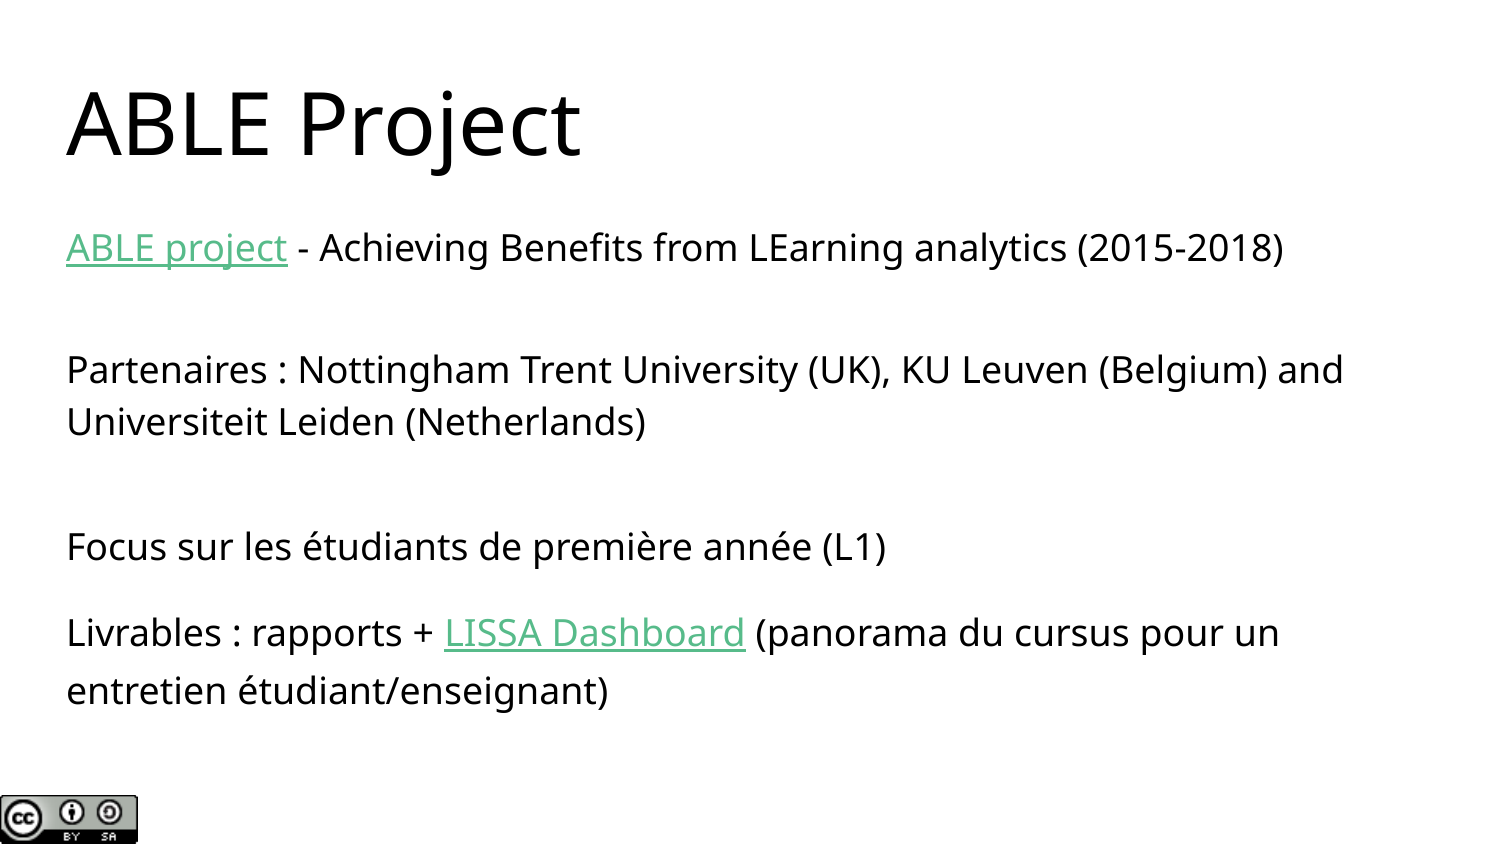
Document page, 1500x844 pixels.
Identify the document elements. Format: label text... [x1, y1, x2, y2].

list ABLE project - Achieving Benefits from LEarning analytics (2015-2018) Partenaires : Nottingham Trent University (UK), KU Leuven (Belgium) and Universiteit Leiden (Netherlands) Focus sur les étudiants de première année (L1) Livrables : rapports + LISSA Dashboard (panorama du cursus pour un entretien étudiant/enseignant) [51, 200, 1449, 752]
title ABLE Project [51, 51, 1449, 189]
picture [0, 795, 138, 844]
